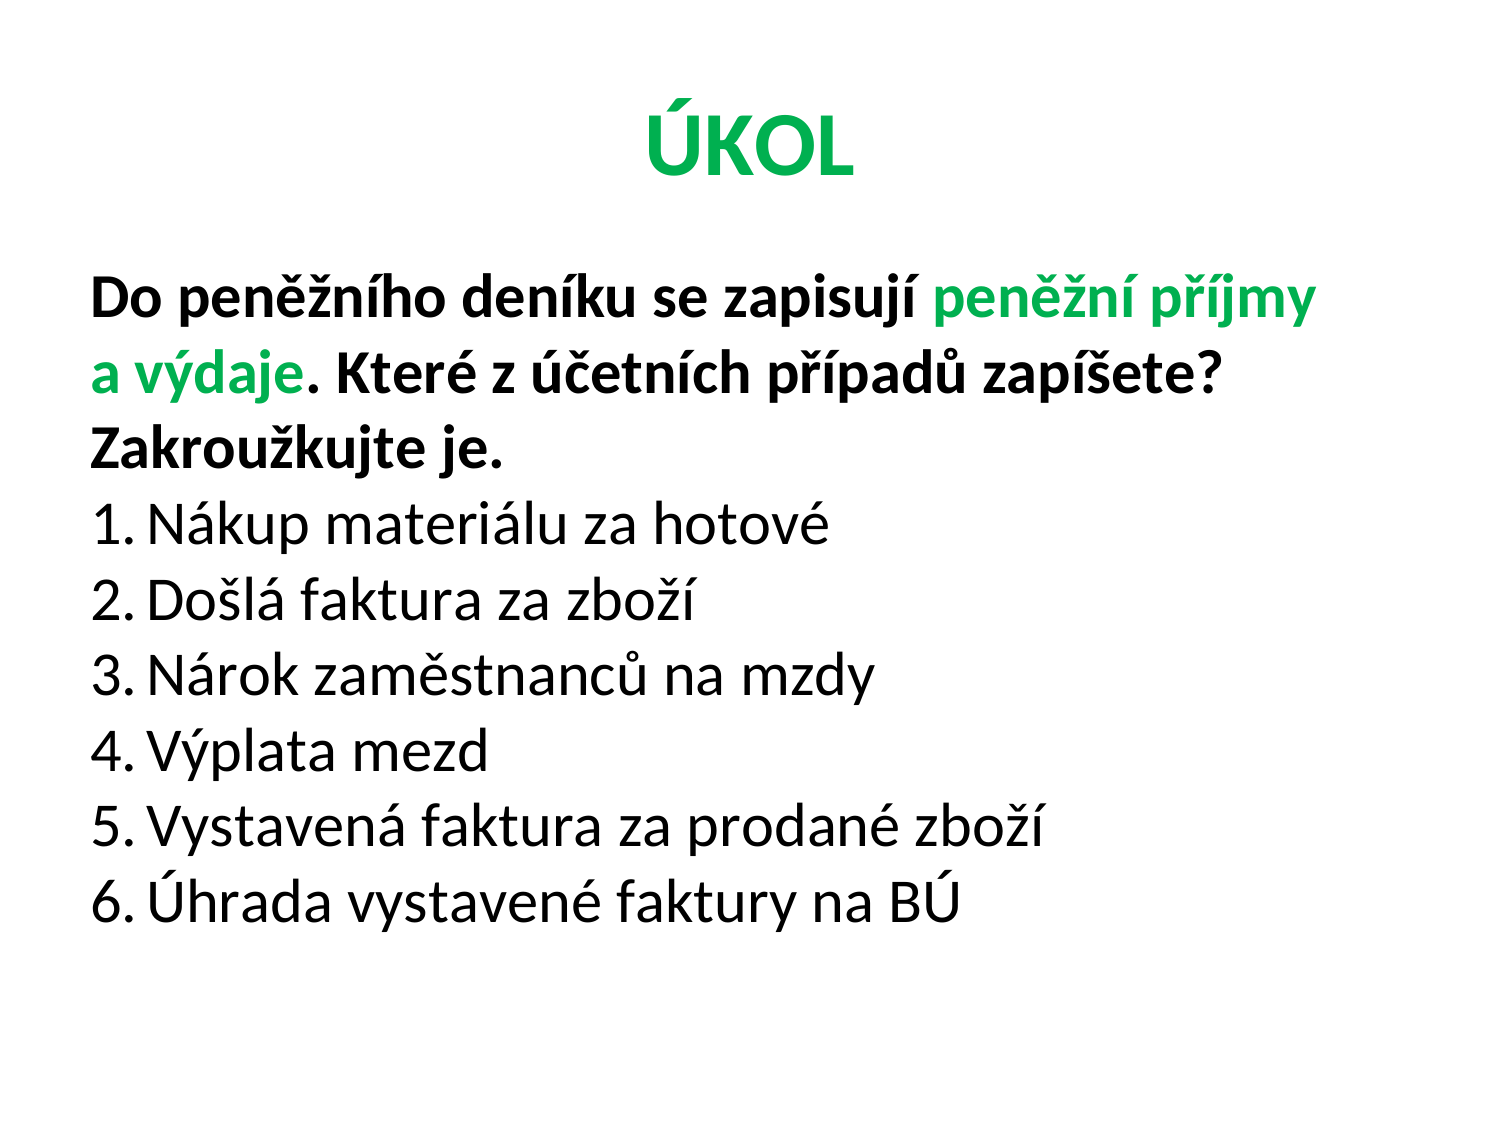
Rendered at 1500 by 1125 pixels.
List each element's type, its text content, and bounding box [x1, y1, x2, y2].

title ÚKOL [75, 45, 1426, 233]
list Do peněžního deníku se zapisují peněžní příjmy a výdaje. Které z účetních případů zapíšete? Zakroužkujte je. Nákup materiálu za hotové Došlá faktura za zboží Nárok zaměstnanců na mzdy Výplata mezd Vystavená faktura za prodané zboží Úhrada vystavené faktury na BÚ [75, 262, 1426, 1027]
